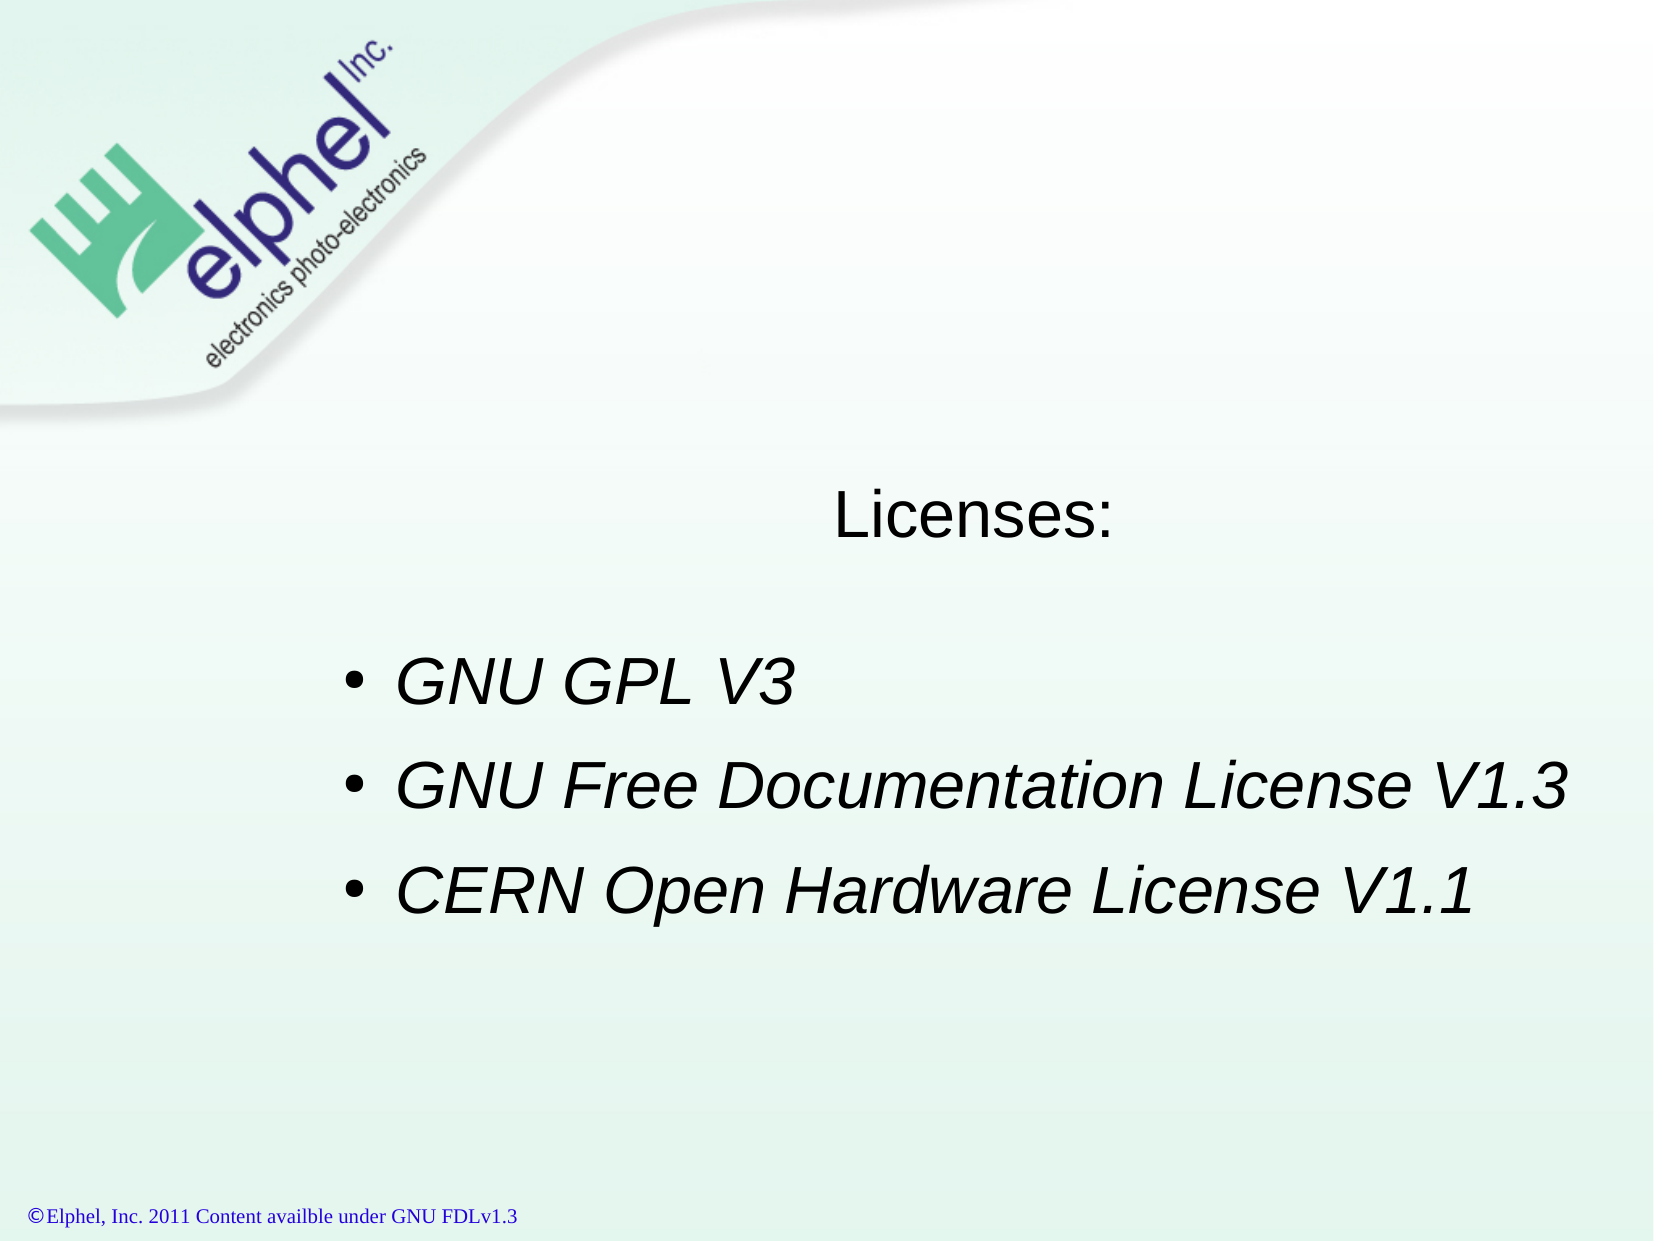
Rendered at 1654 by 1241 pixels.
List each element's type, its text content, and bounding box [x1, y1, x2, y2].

picture [0, 0, 1654, 1241]
list Licenses: GNU GPL V3 GNU Free Documentation License V1.3 CERN Open Hardware License V1.1 [324, 472, 1625, 1137]
